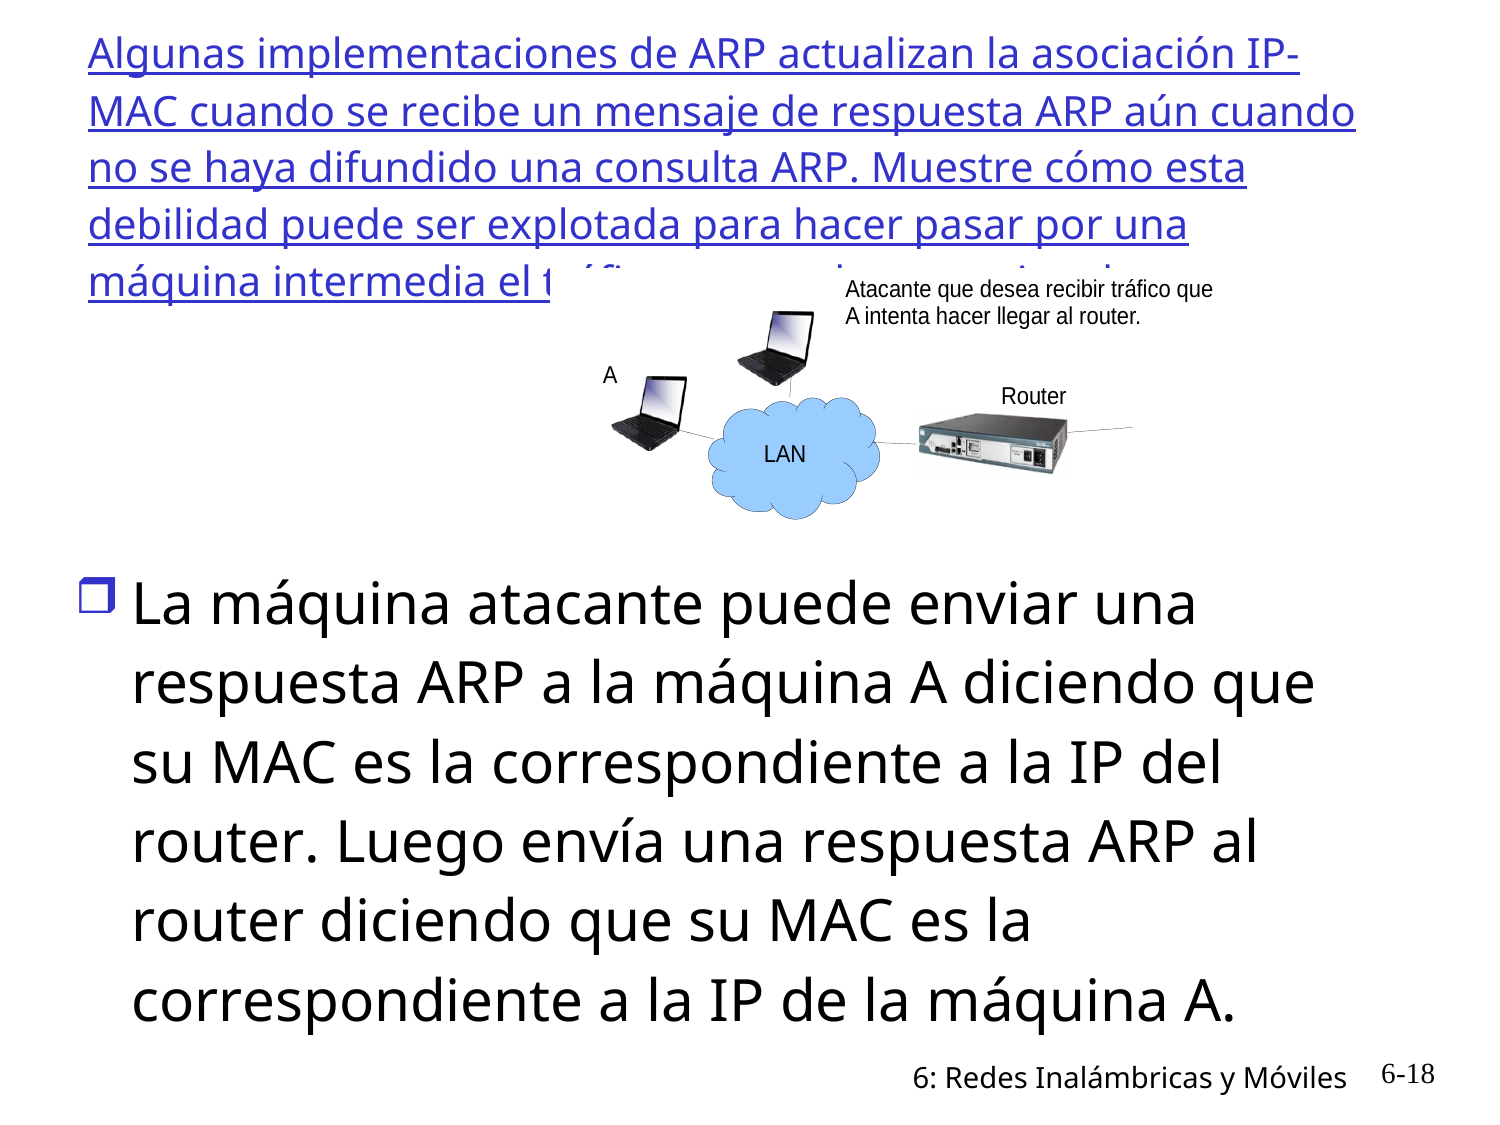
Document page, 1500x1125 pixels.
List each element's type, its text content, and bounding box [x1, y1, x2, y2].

title Algunas implementaciones de ARP actualizan la asociación IP-MAC cuando se recibe un mensaje de respuesta ARP aún cuando no se haya difundido una consulta ARP. Muestre cómo esta debilidad puede ser explotada para hacer pasar por una máquina intermedia el tráfico que se desea enviar al router. [87, 19, 1363, 314]
chart [550, 268, 1337, 572]
list La máquina atacante puede enviar una respuesta ARP a la máquina A diciendo que su MAC es la correspondiente a la IP del router. Luego envía una respuesta ARP al router diciendo que su MAC es la correspondiente a la IP de la máquina A. [75, 562, 1351, 976]
